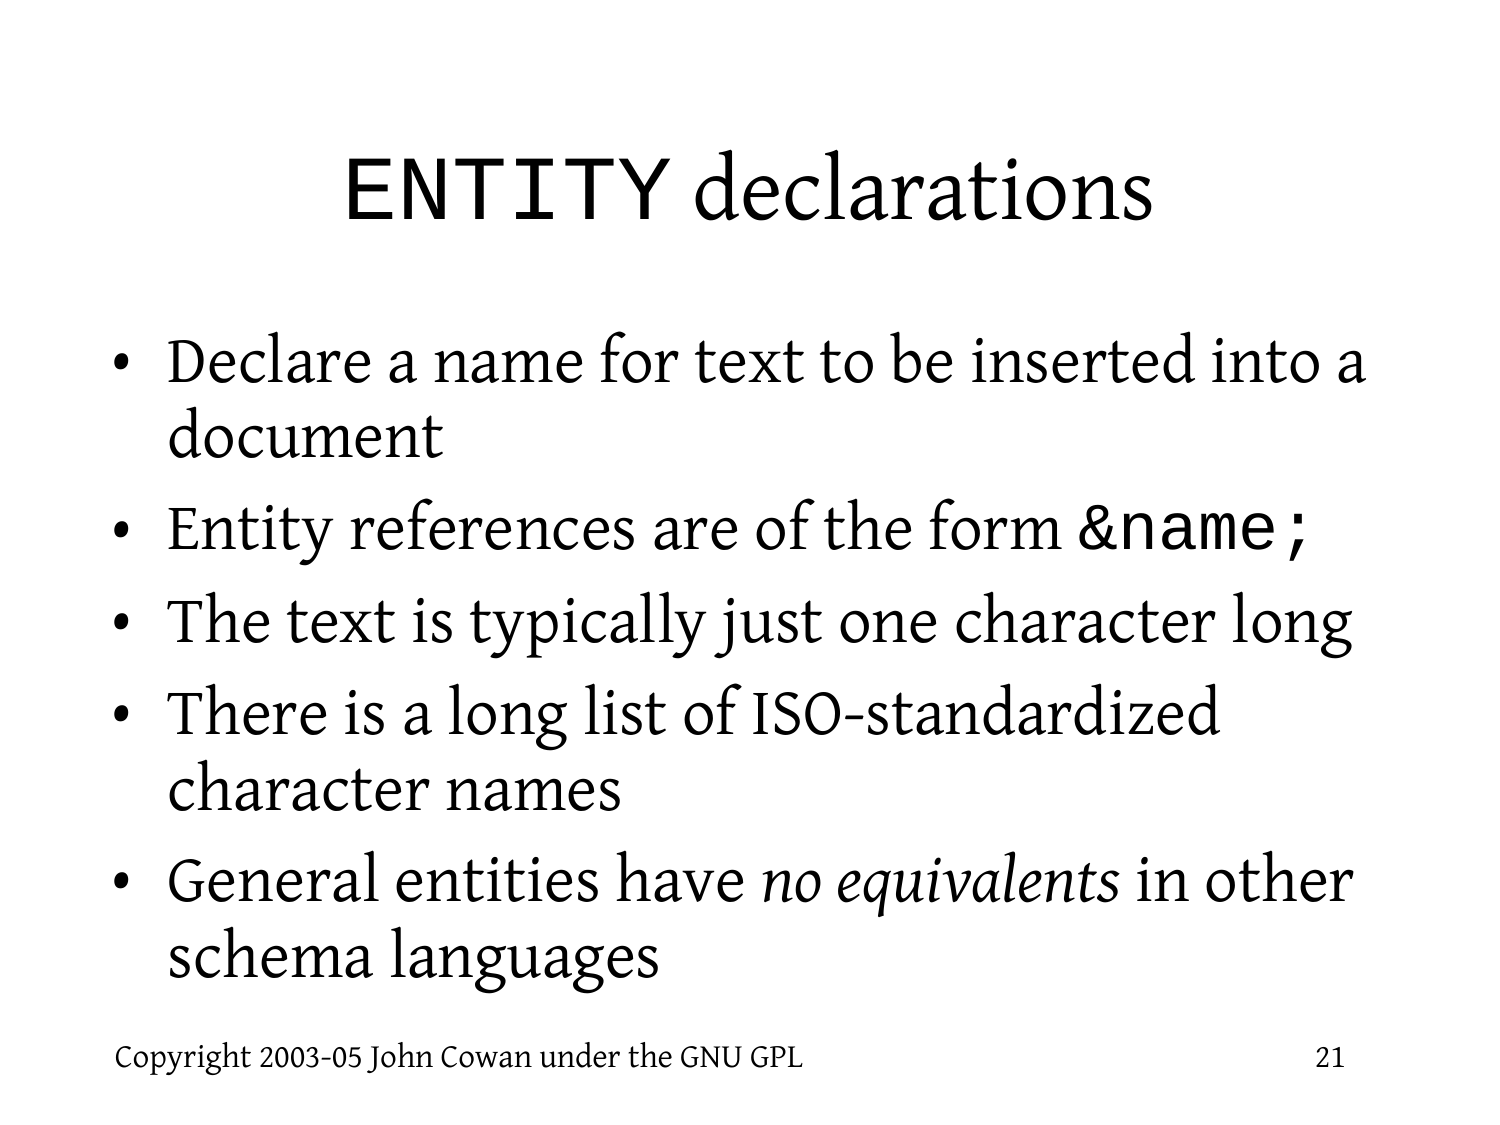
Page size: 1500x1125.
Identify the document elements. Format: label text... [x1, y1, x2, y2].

title ENTITY declarations [112, 62, 1387, 324]
list Declare a name for text to be inserted into a document Entity references are of the form &name; The text is typically just one character long There is a long list of ISO-standardized character names General entities have no equivalents in other schema languages [112, 324, 1387, 1067]
